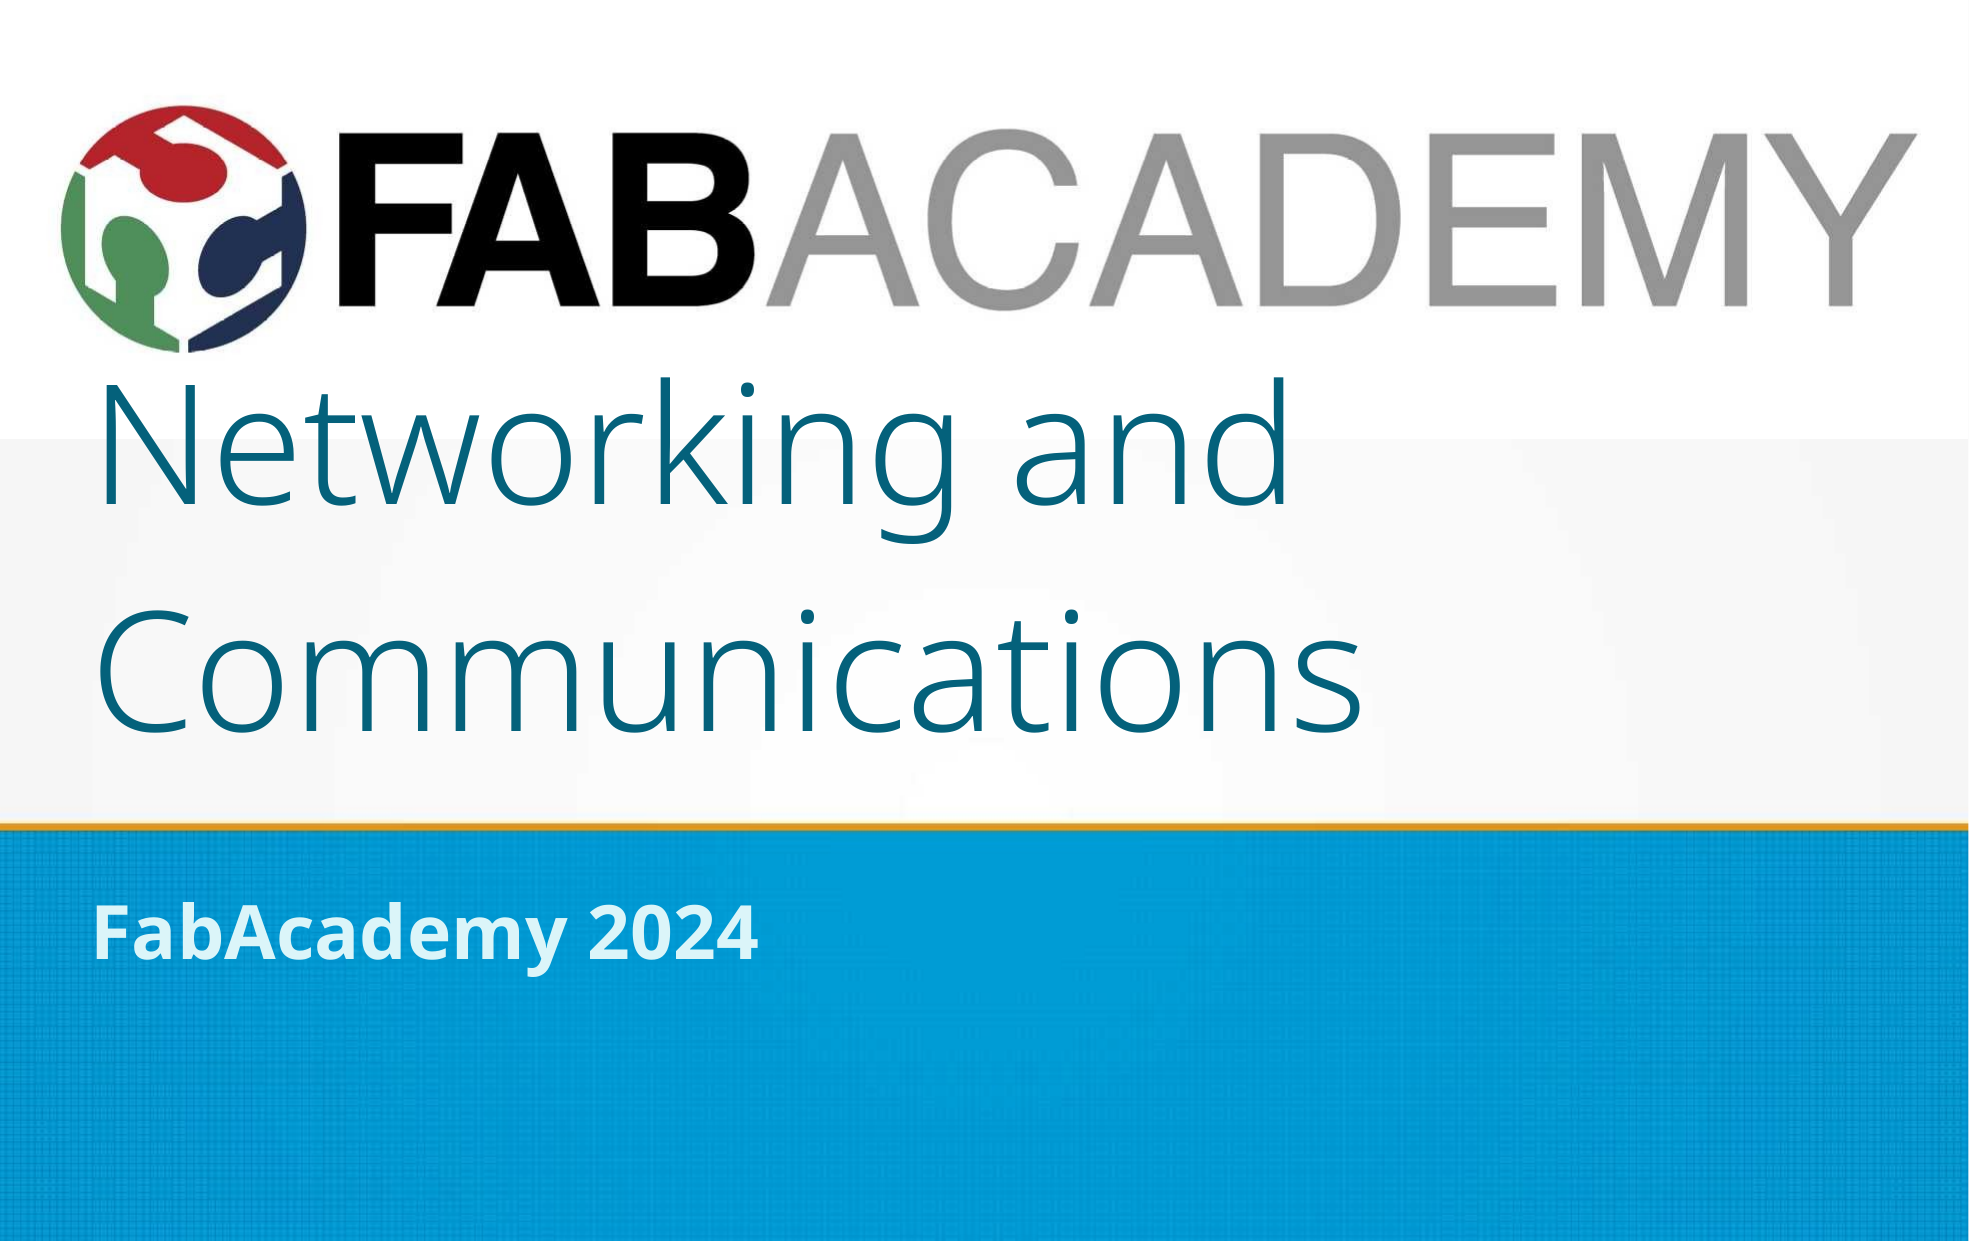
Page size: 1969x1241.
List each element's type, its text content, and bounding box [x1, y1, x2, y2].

subtitle FabAcademy 2024 [90, 879, 1861, 1134]
title Networking and Communications [90, 49, 1862, 781]
picture [0, 0, 1969, 833]
